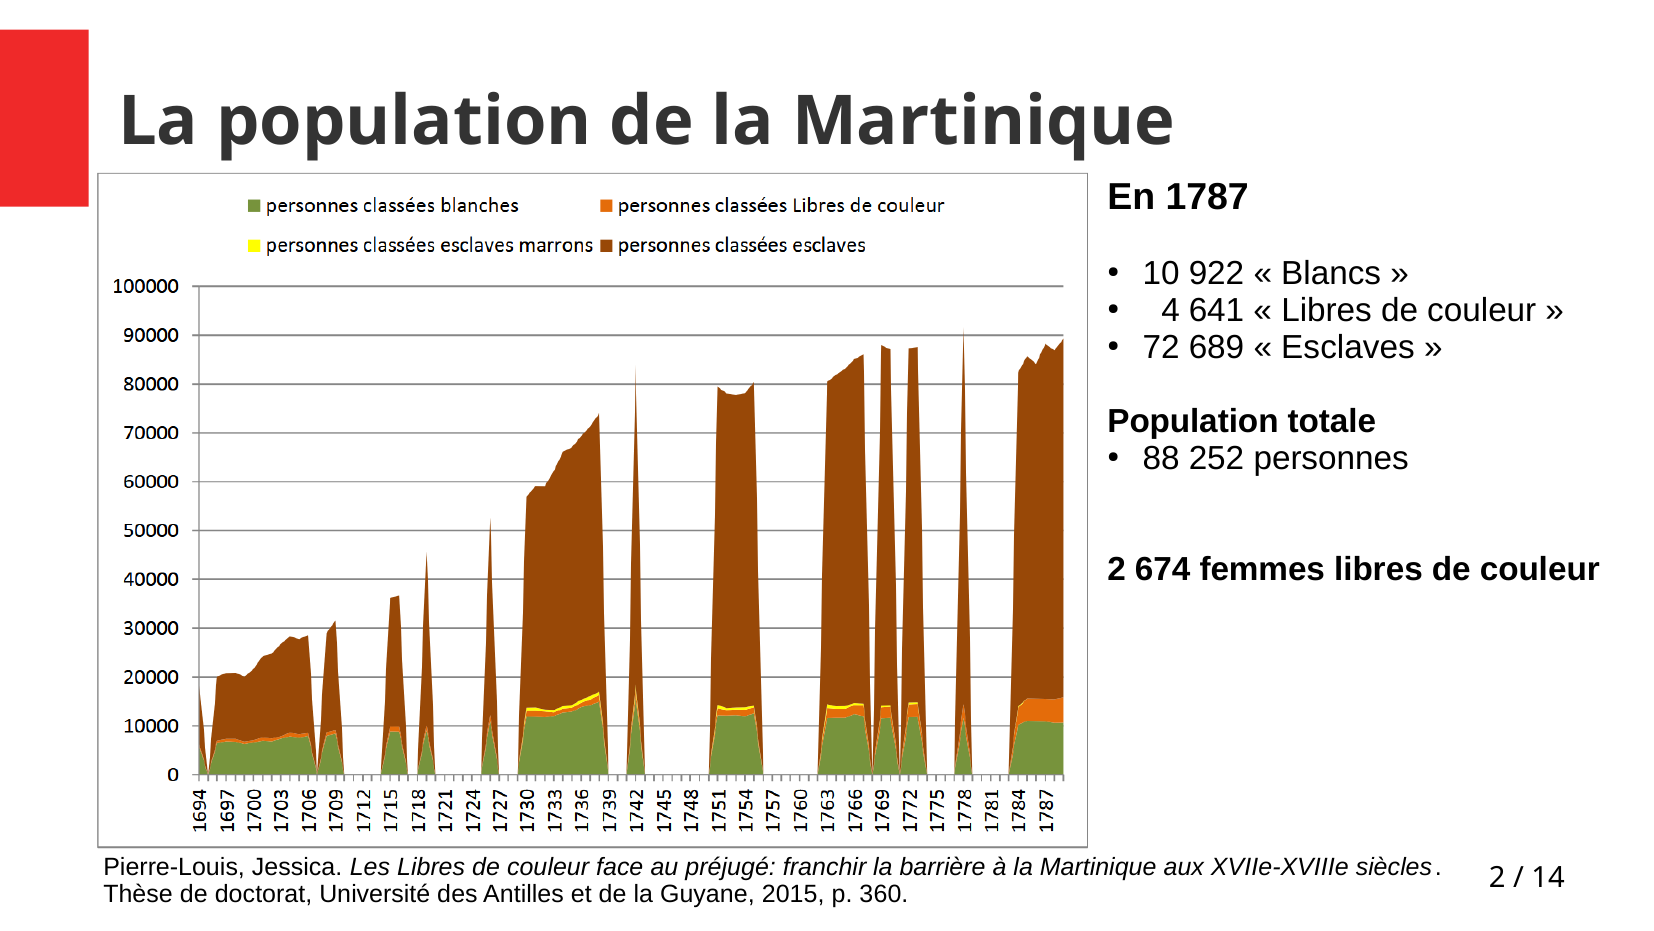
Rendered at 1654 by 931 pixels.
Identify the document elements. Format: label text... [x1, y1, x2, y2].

picture [93, 167, 1093, 855]
title La population de la Martinique [118, 29, 1595, 167]
text_box En 1787 10 922 « Blancs » 4 641 « Libres de couleur » 72 689 « Esclaves » Population totale 88 252 personnes 2 674 femmes libres de couleur [1092, 167, 1625, 827]
text_box En chiffre brut, d’après les dénombrements Pierre-Louis, Jessica. Les Libres de couleur face au préjugé: franchir la barrière à la Martinique aux XVIIe-XVIIIe siècles. Thèse de doctorat, Université des Antilles et de la Guyane, 2015, p. 360. [88, 816, 1477, 916]
